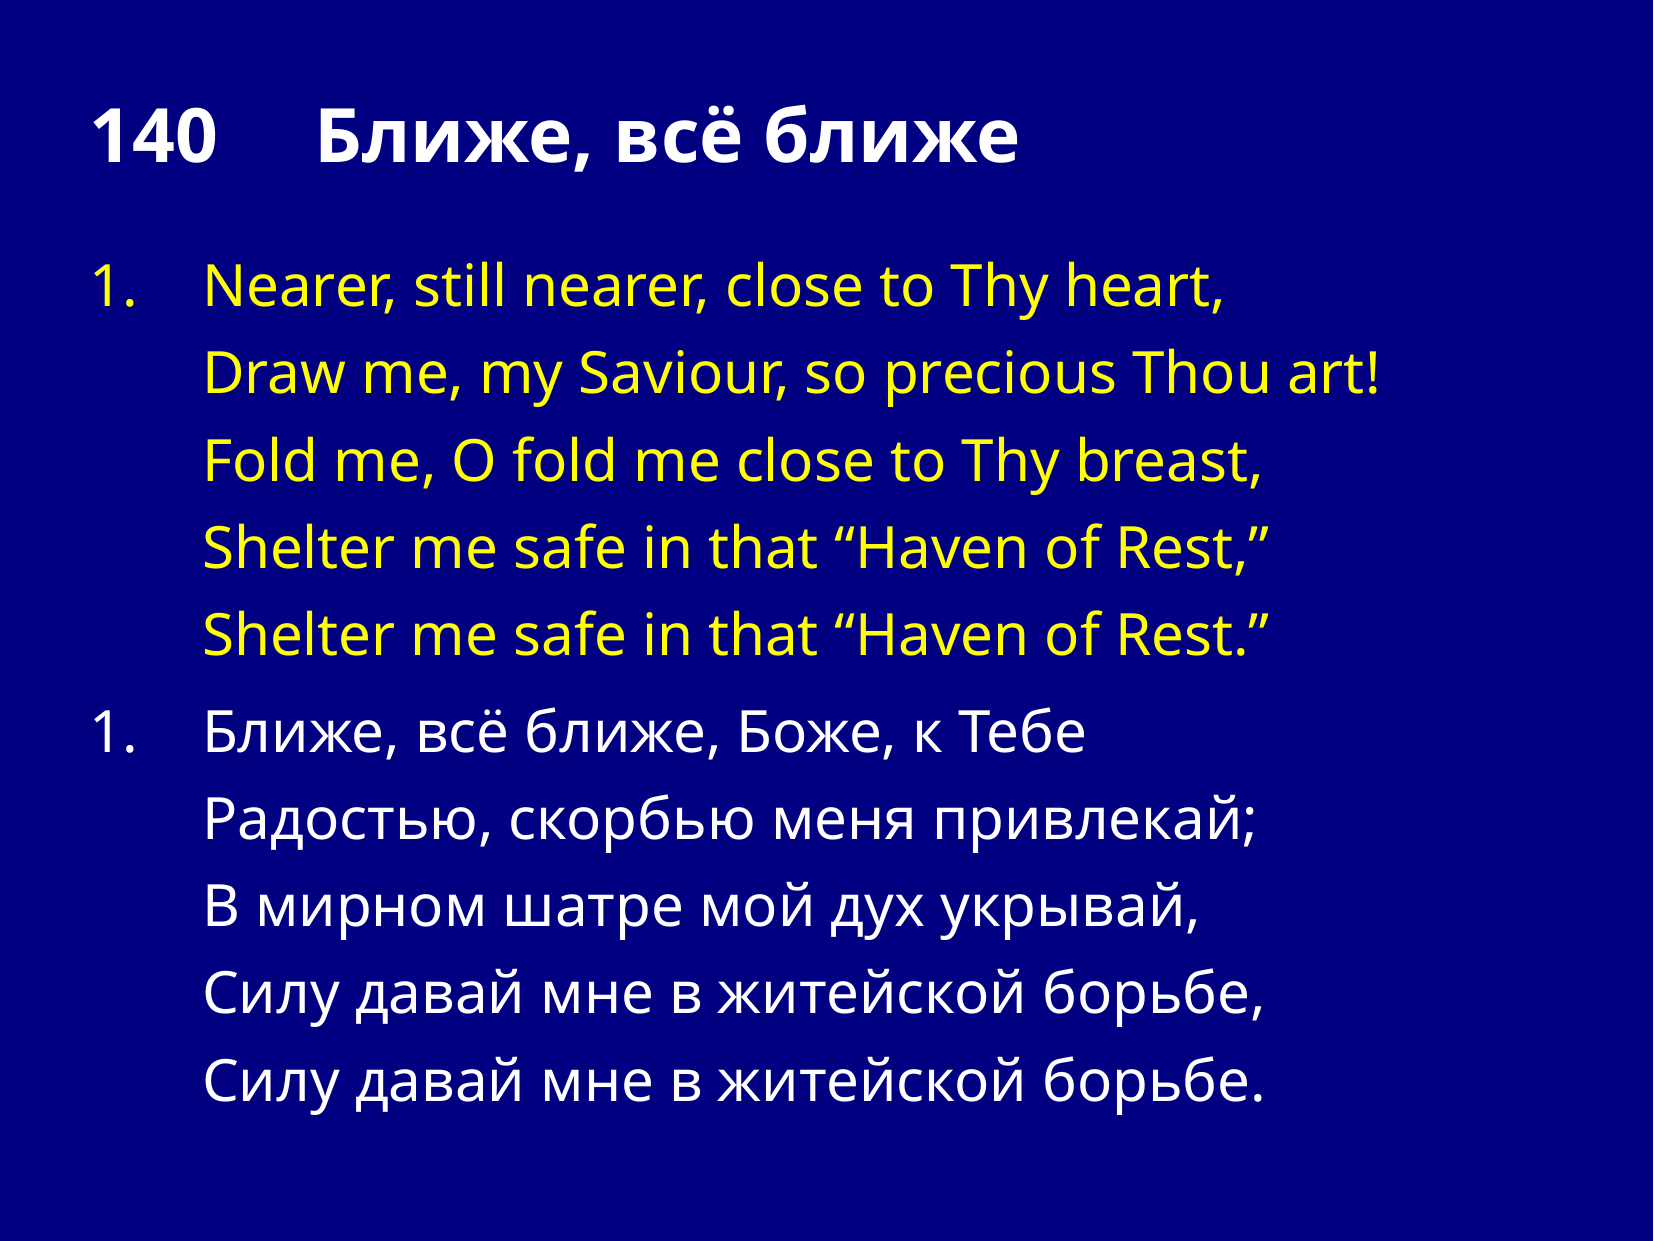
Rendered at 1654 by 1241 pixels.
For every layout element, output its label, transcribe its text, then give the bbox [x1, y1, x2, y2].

text_box 1. Ближе, всё ближе, Боже, к Тебе Радостью, скорбью меня привлекай; В мирном шатре мой дух укрывай, Силу давай мне в житейской борьбе, Силу давай мне в житейской борьбе. [75, 675, 1576, 1163]
text_box 140 Ближе, всё ближе [75, 75, 1576, 188]
text_box 1. Nearer, still nearer, close to Thy heart, Draw me, my Saviour, so precious Thou art! Fold me, O fold me close to Thy breast, Shelter me safe in that “Haven of Rest,” Shelter me safe in that “Haven of Rest.” [75, 188, 1576, 638]
